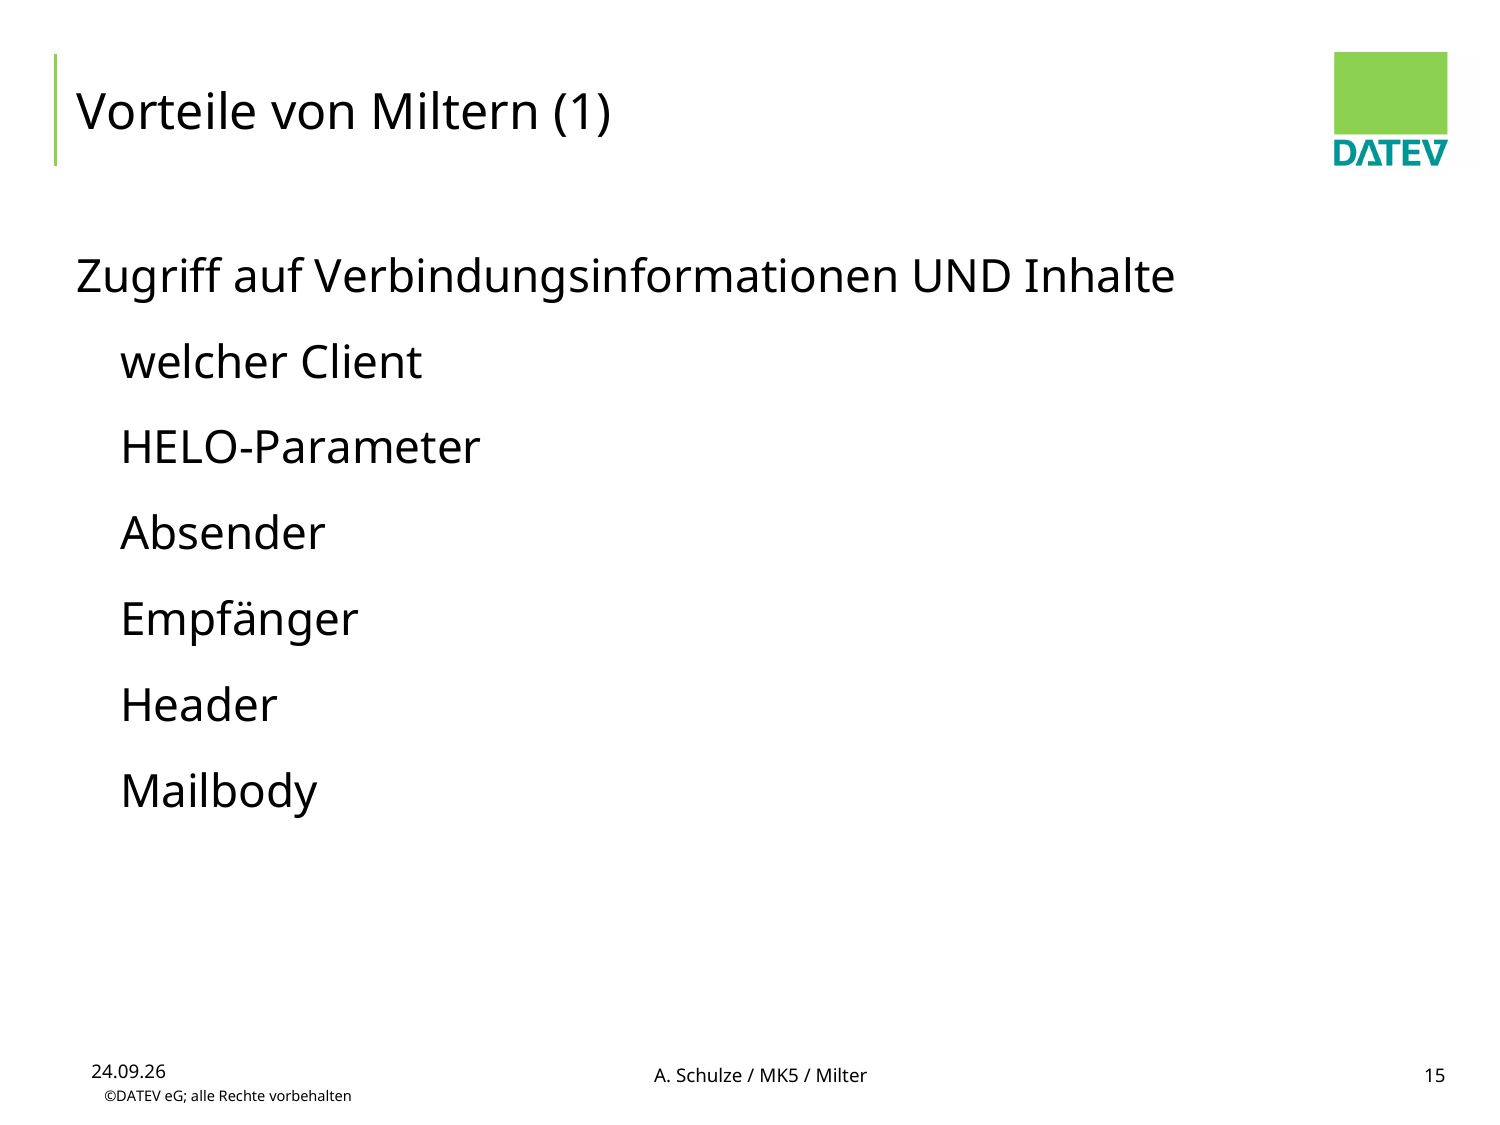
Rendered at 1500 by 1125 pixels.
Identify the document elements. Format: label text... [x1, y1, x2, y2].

list Zugriff auf Verbindungsinformationen UND Inhalte welcher Client HELO-Parameter Absender Empfänger Header Mailbody [76, 243, 1447, 1026]
title Vorteile von Miltern (1) [76, 46, 1235, 174]
picture [1333, 52, 1478, 173]
